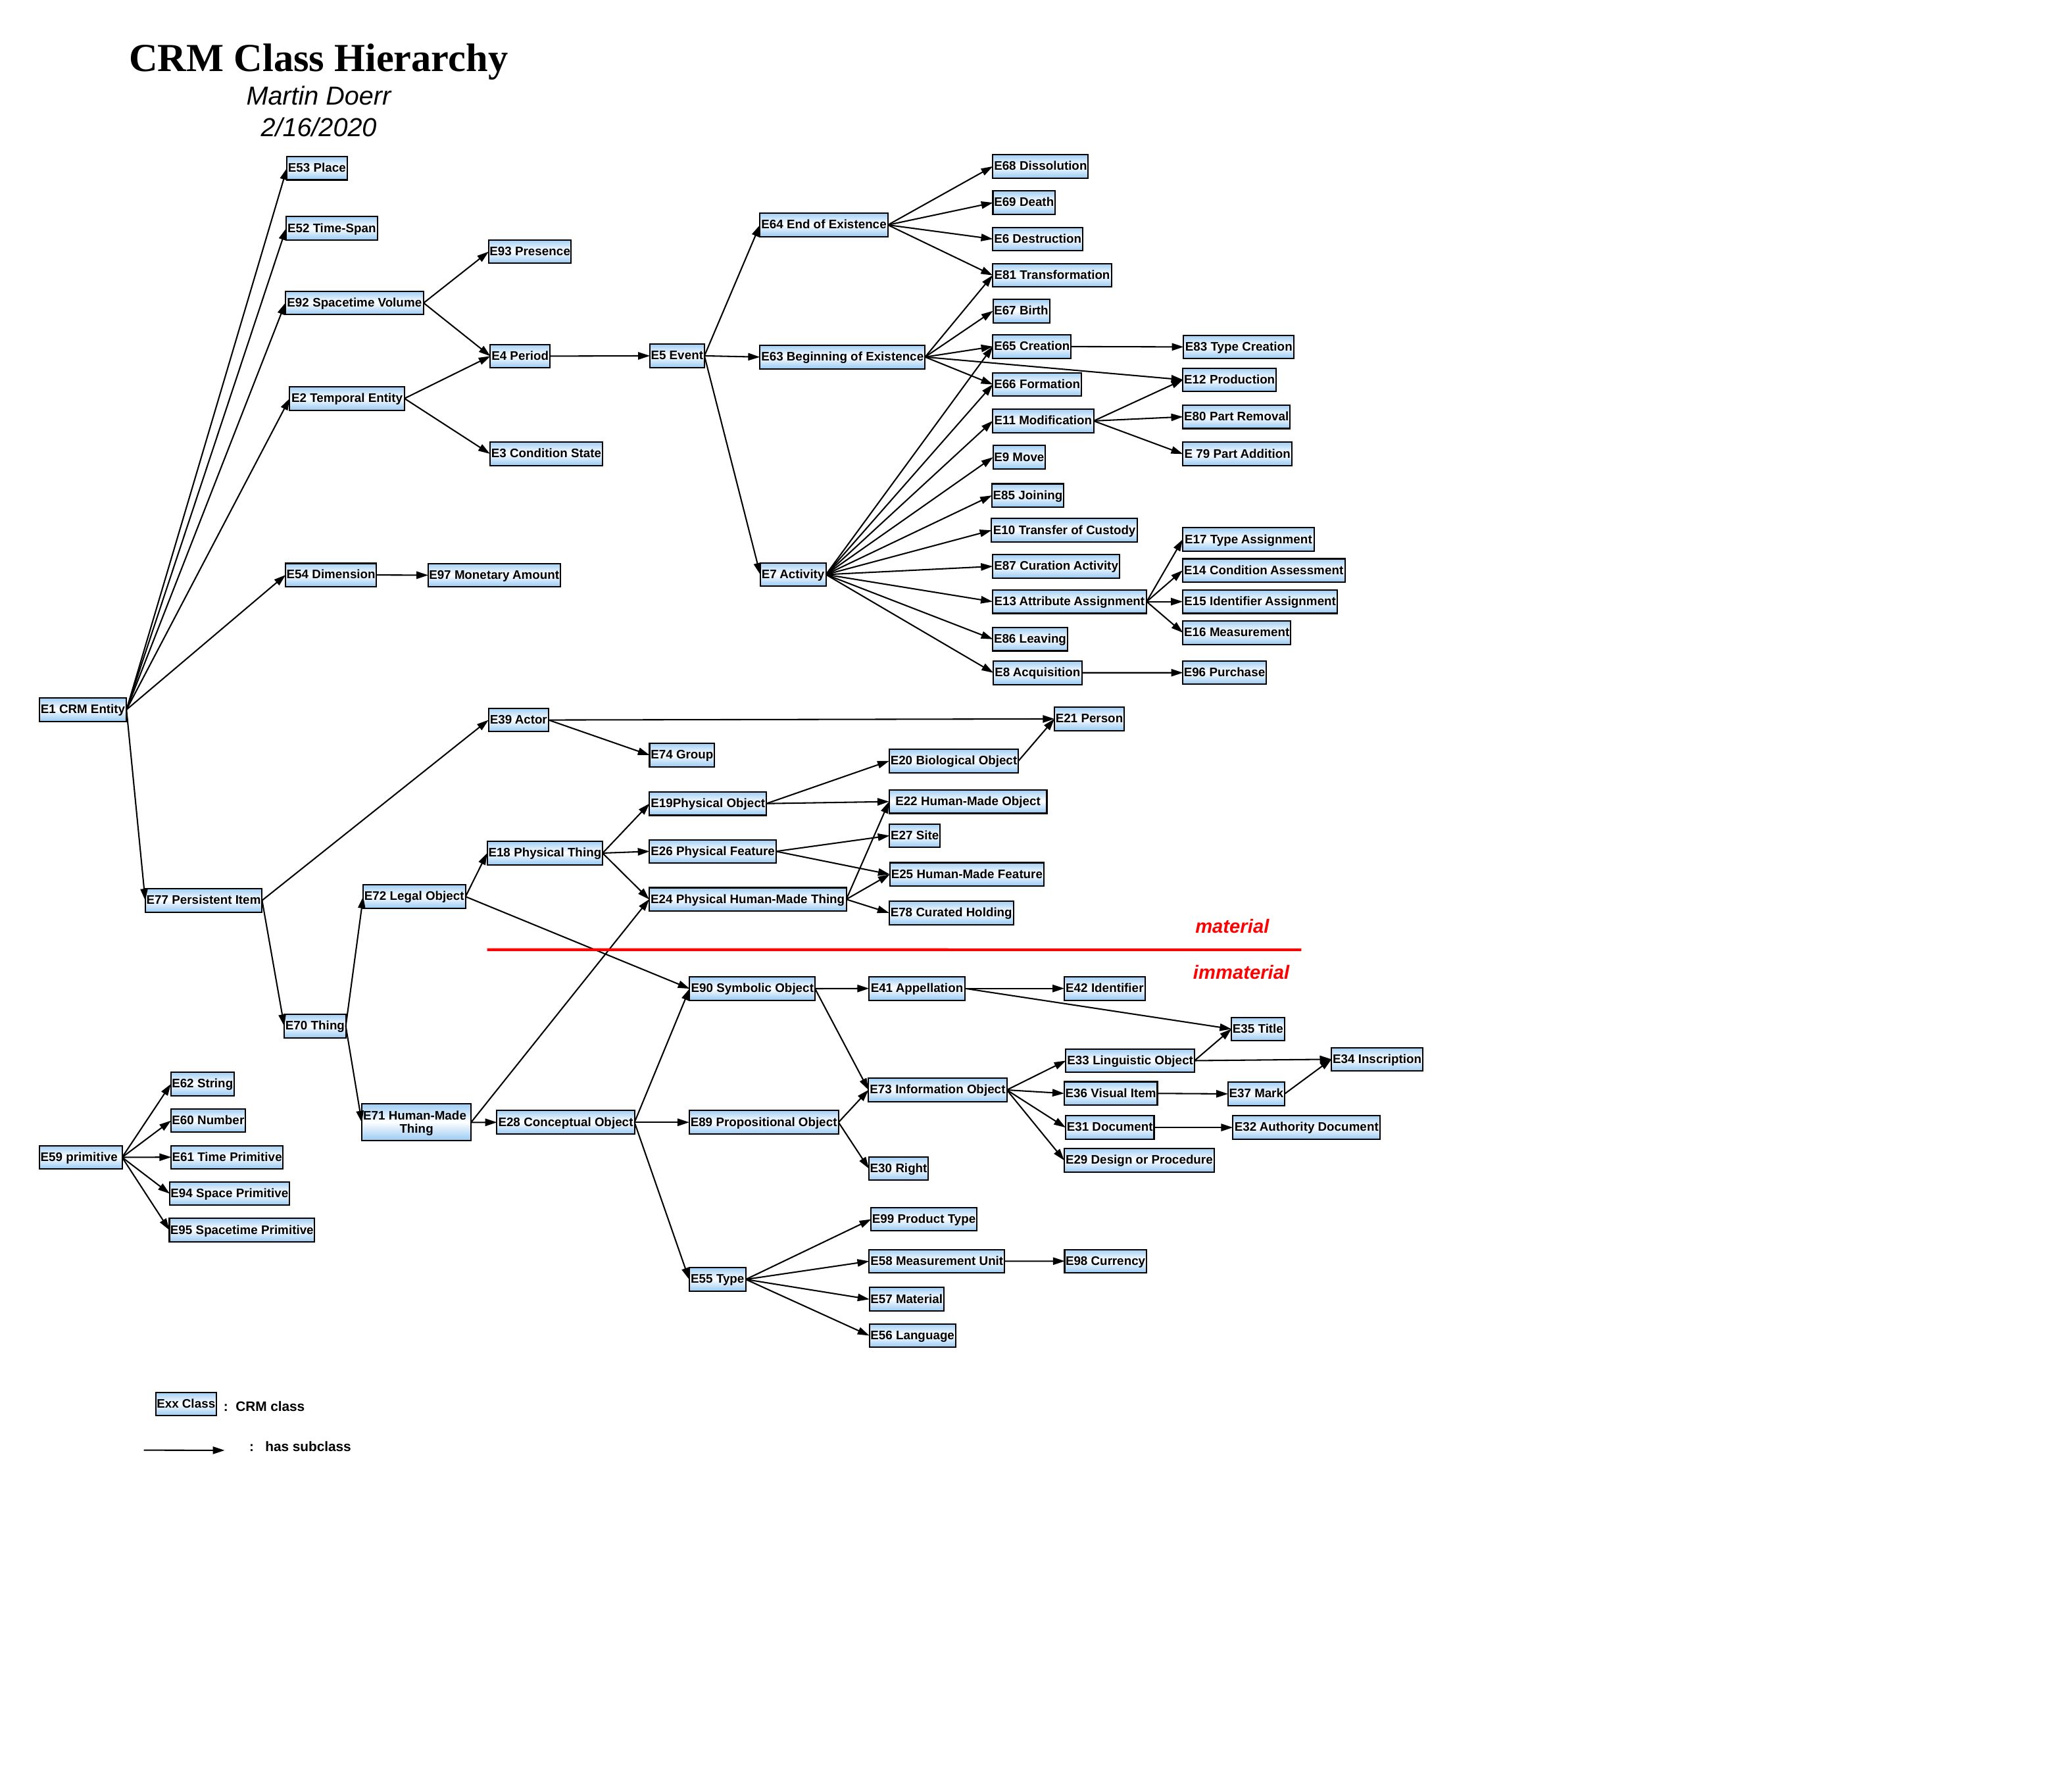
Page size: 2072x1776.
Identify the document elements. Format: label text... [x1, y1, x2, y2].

text_box E16 Measurement [1183, 620, 1291, 645]
text_box E30 Right [869, 1156, 929, 1181]
text_box E28 Conceptual Object [497, 1110, 635, 1135]
text_box Exx Class [155, 1392, 216, 1416]
text_box : CRM class [213, 1393, 316, 1419]
text_box material [1185, 909, 1287, 943]
text_box E19Physical Object [649, 791, 767, 816]
text_box E12 Production [1183, 368, 1277, 392]
text_box E26 Physical Feature [649, 839, 776, 864]
text_box E54 Dimension [285, 563, 376, 587]
text_box E22 Human-Made Object [889, 789, 1047, 814]
text_box E42 Identifier [1064, 976, 1145, 1000]
text_box E35 Title [1231, 1017, 1285, 1041]
text_box E7 Activity [760, 562, 826, 587]
text_box E89 Propositional Object [689, 1110, 839, 1135]
text_box E8 Acquisition [993, 660, 1082, 685]
text_box E39 Actor [488, 708, 549, 732]
text_box E57 Material [869, 1287, 945, 1312]
text_box E78 Curated Holding [889, 901, 1014, 925]
text_box E87 Curation Activity [993, 555, 1120, 578]
text_box E68 Dissolution [993, 155, 1089, 178]
text_box E60 Number [171, 1109, 245, 1132]
text_box E52 Time-Span [286, 216, 378, 241]
text_box E66 Formation [993, 372, 1081, 397]
text_box E18 Physical Thing [487, 841, 603, 865]
text_box : has subclass [239, 1433, 363, 1460]
text_box E10 Transfer of Custody [991, 518, 1138, 543]
text_box E9 Move [993, 445, 1046, 469]
text_box E37 Mark [1227, 1082, 1285, 1106]
text_box E 79 Part Addition [1183, 442, 1293, 466]
text_box E97 Monetary Amount [428, 564, 560, 587]
text_box E15 Identifier Assignment [1182, 589, 1338, 614]
text_box E5 Event [649, 344, 704, 368]
text_box E14 Condition Assessment [1182, 558, 1345, 583]
text_box E63 Beginning of Existence [760, 345, 925, 369]
text_box E95 Spacetime Primitive [169, 1218, 314, 1242]
text_box E6 Destruction [993, 227, 1083, 251]
text_box E4 Period [490, 344, 550, 368]
text_box E55 Type [689, 1268, 746, 1291]
text_box E2 Temporal Entity [289, 387, 405, 410]
text_box E58 Measurement Unit [869, 1249, 1005, 1273]
text_box E24 Physical Human-Made Thing [649, 887, 847, 912]
text_box E21 Person [1054, 707, 1125, 731]
text_box E61 Time Primitive [171, 1146, 283, 1169]
text_box E98 Currency [1065, 1250, 1147, 1273]
text_box E17 Type Assignment [1183, 528, 1314, 551]
text_box E31 Document [1065, 1116, 1154, 1139]
text_box E80 Part Removal [1183, 405, 1291, 429]
text_box E93 Presence [489, 240, 571, 263]
text_box E27 Site [889, 824, 941, 848]
text_box E99 Product Type [871, 1208, 977, 1231]
text_box E74 Group [649, 743, 715, 767]
text_box E25 Human-Made Feature [889, 862, 1045, 887]
text_box E36 Visual Item [1064, 1081, 1158, 1106]
text_box E96 Purchase [1183, 661, 1266, 684]
text_box E3 Condition State [489, 442, 603, 466]
text_box E73 Information Object [868, 1078, 1007, 1102]
text_box E85 Joining [991, 483, 1064, 508]
text_box E92 Spacetime Volume [285, 291, 424, 315]
text_box E69 Death [993, 191, 1056, 214]
text_box E59 primitive [39, 1146, 122, 1169]
text_box E13 Attribute Assignment [992, 589, 1147, 614]
text_box E32 Authority Document [1233, 1116, 1381, 1139]
text_box E81 Transformation [993, 263, 1112, 287]
text_box immaterial [1183, 954, 1308, 989]
text_box E62 String [171, 1072, 234, 1096]
text_box E83 Type Creation [1183, 335, 1295, 359]
text_box E41 Appellation [869, 976, 965, 1000]
text_box E33 Linguistic Object [1066, 1048, 1195, 1073]
text_box E64 End of Existence [760, 213, 888, 237]
text_box E56 Language [869, 1323, 956, 1348]
text_box E86 Leaving [993, 627, 1068, 651]
text_box E94 Space Primitive [170, 1182, 289, 1205]
text_box E90 Symbolic Object [689, 977, 816, 1000]
text_box E65 Creation [993, 335, 1072, 358]
text_box E11 Modification [993, 409, 1094, 433]
text_box E29 Design or Procedure [1064, 1148, 1215, 1172]
text_box E1 CRM Entity [39, 698, 127, 722]
text_box E67 Birth [993, 299, 1050, 323]
text_box E72 Legal Object [363, 885, 466, 908]
text_box E34 Inscription [1331, 1047, 1423, 1072]
text_box E53 Place [287, 156, 347, 180]
text_box E71 Human-Made Thing [362, 1104, 472, 1141]
text_box E77 Persistent Item [145, 889, 262, 912]
text_box E70 Thing [284, 1014, 346, 1038]
text_box E20 Biological Object [889, 749, 1019, 773]
text_box CRM Class Hierarchy Martin Doerr 2/16/2020 [117, 26, 520, 148]
